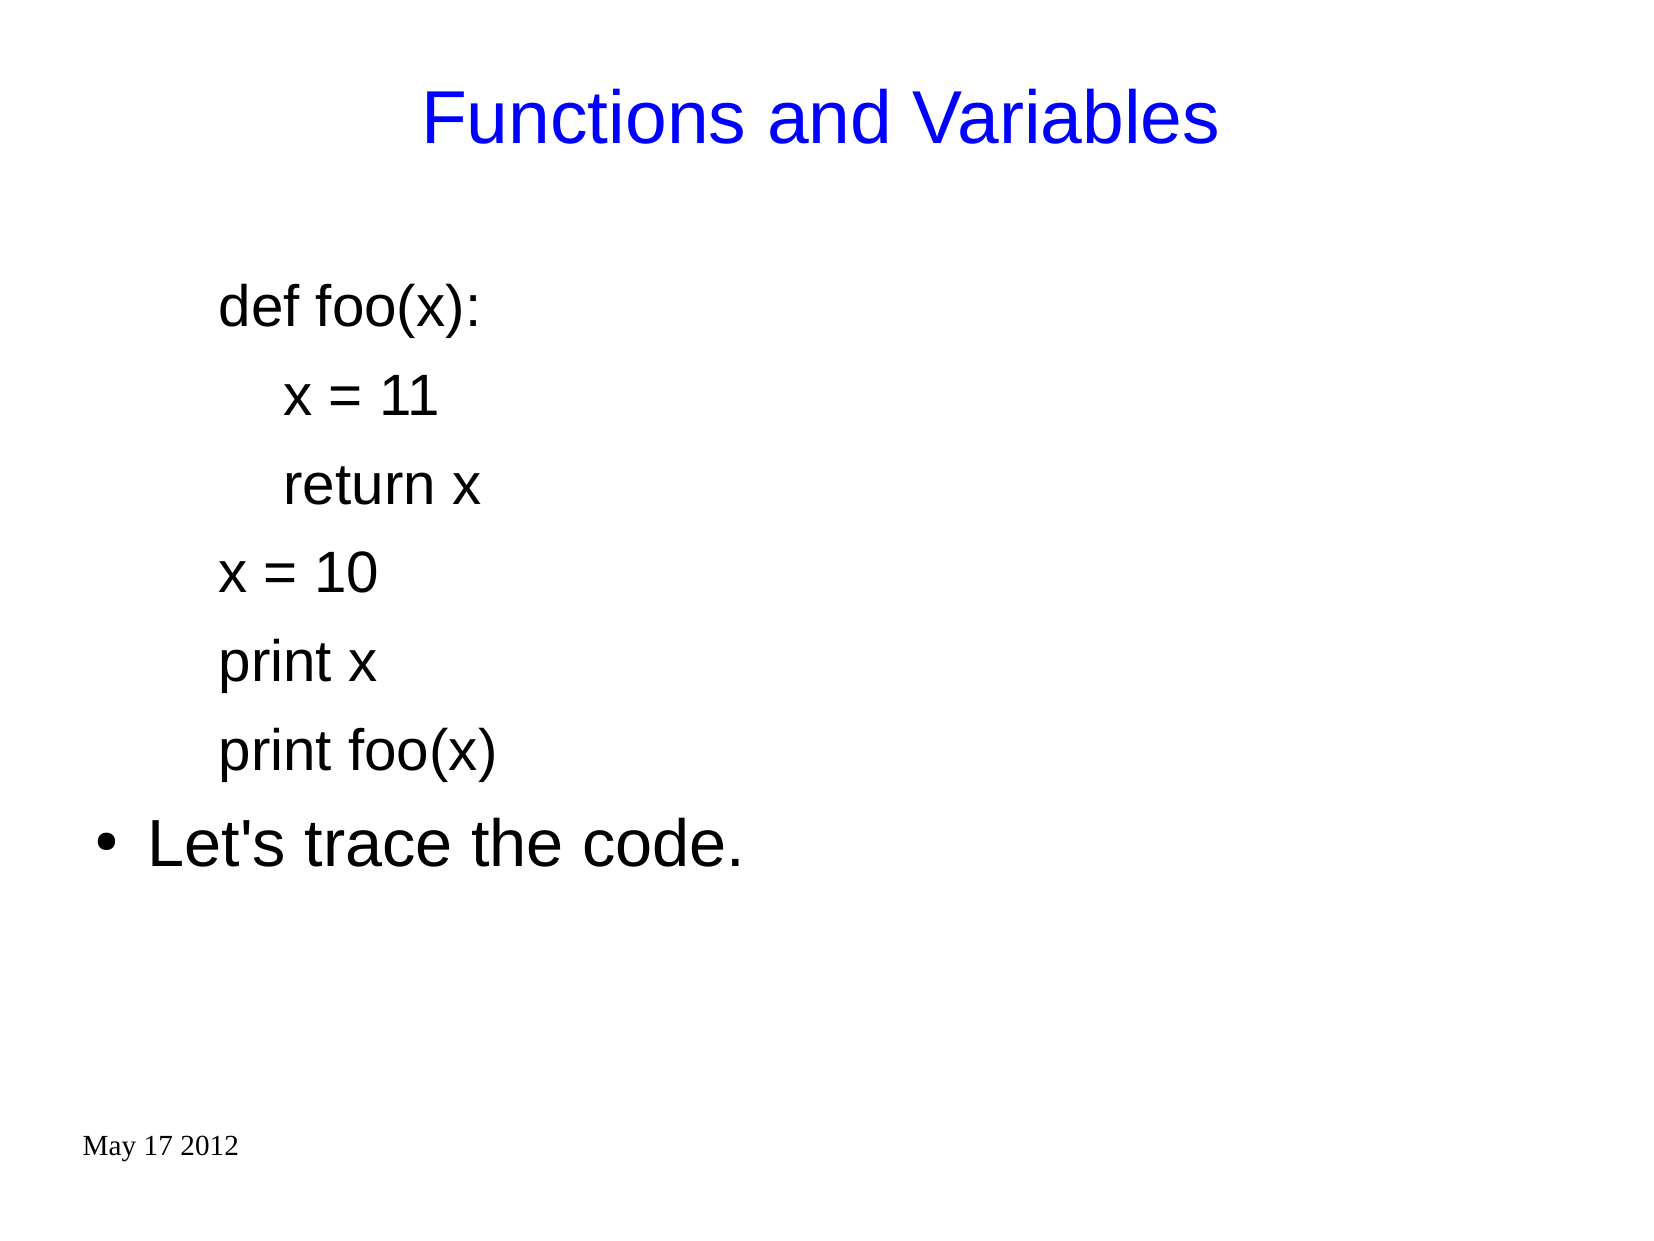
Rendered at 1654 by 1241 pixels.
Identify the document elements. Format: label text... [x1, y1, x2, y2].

list def foo(x): x = 11 return x x = 10 print x print foo(x) Let's trace the code. [76, 274, 803, 1093]
title Functions and Variables [76, 58, 1565, 178]
